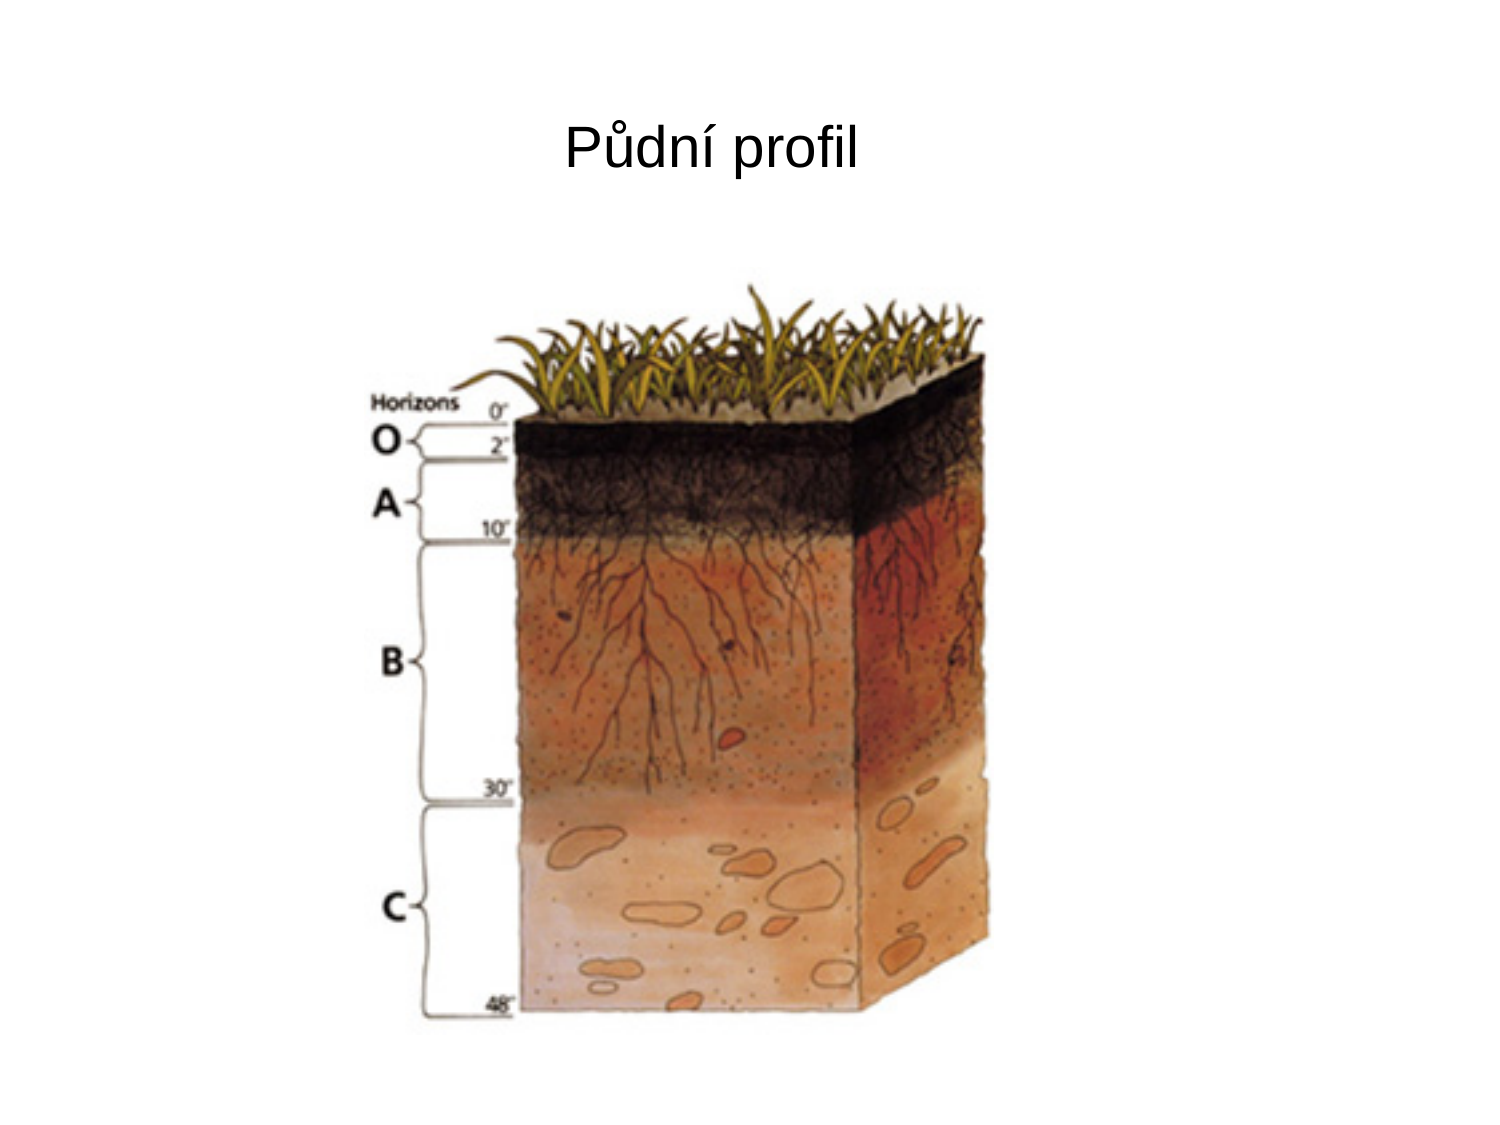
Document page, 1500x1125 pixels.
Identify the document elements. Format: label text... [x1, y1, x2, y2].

text_box Půdní profil [549, 101, 875, 188]
picture [364, 267, 994, 1035]
